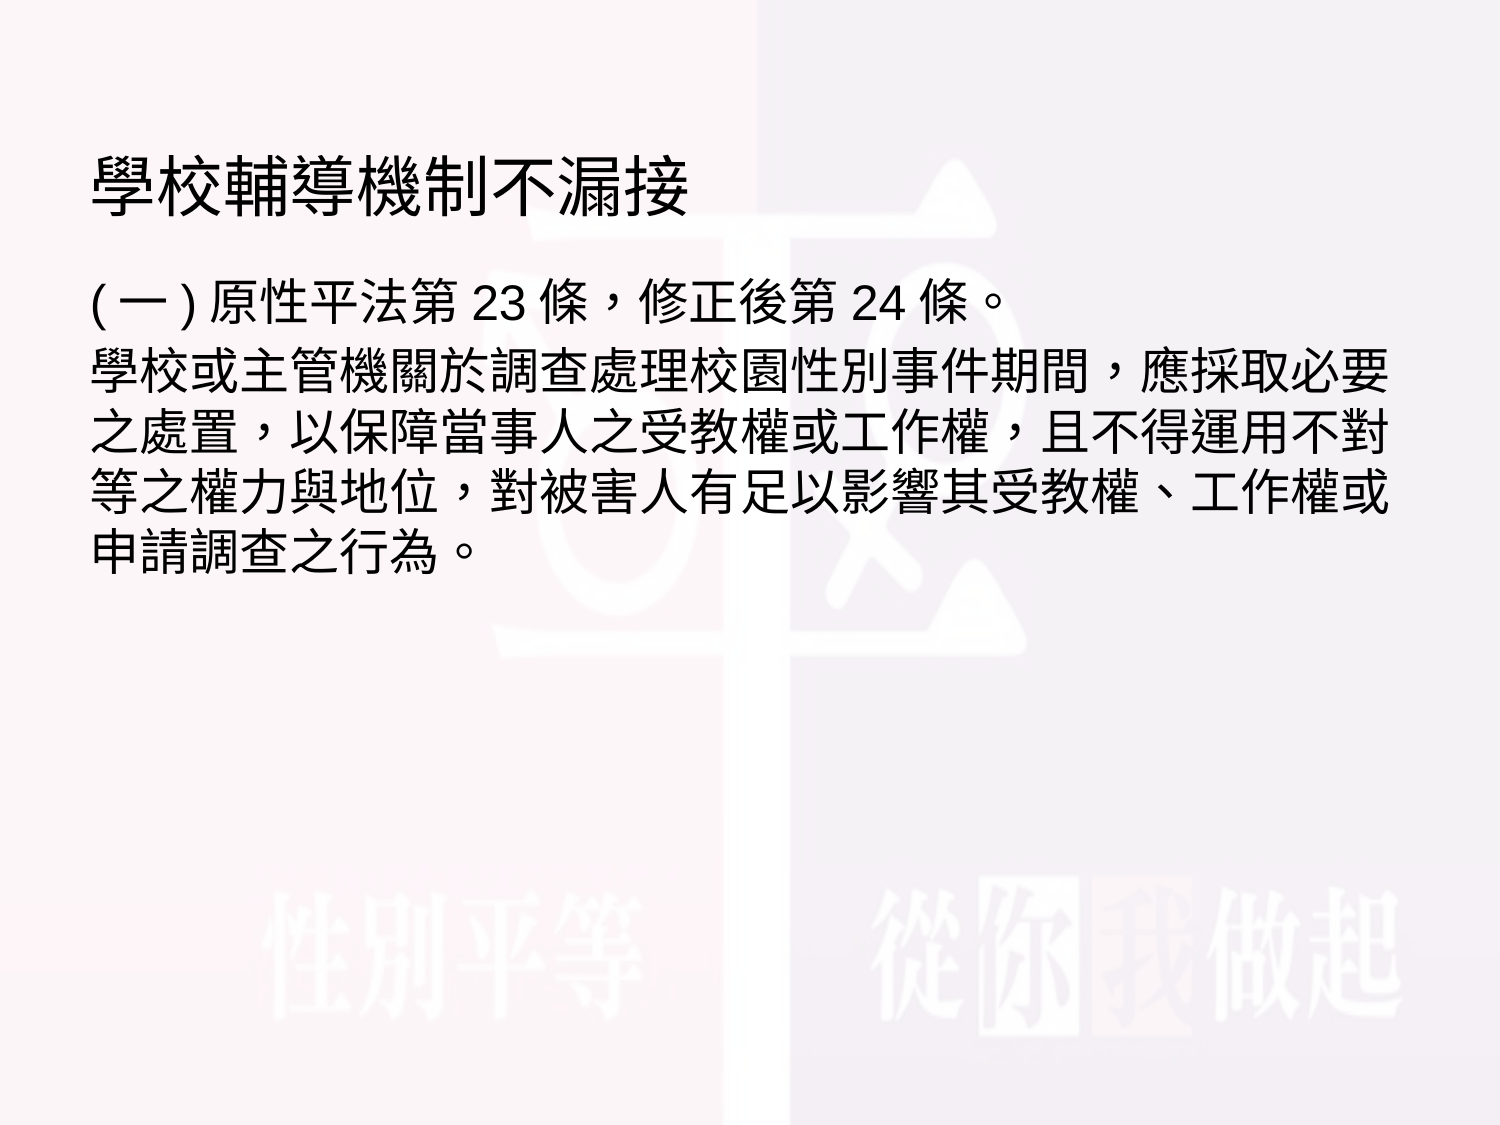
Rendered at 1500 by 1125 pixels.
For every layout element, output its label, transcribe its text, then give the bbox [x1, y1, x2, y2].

list (一)原性平法第23條，修正後第24條。 學校或主管機關於調查處理校園性別事件期間，應採取必要之處置，以保障當事人之受教權或工作權，且不得運用不對等之權力與地位，對被害人有足以影響其受教權、工作權或申請調查之行為。 [74, 262, 1425, 1005]
title 學校輔導機制不漏接 [74, 45, 1425, 233]
